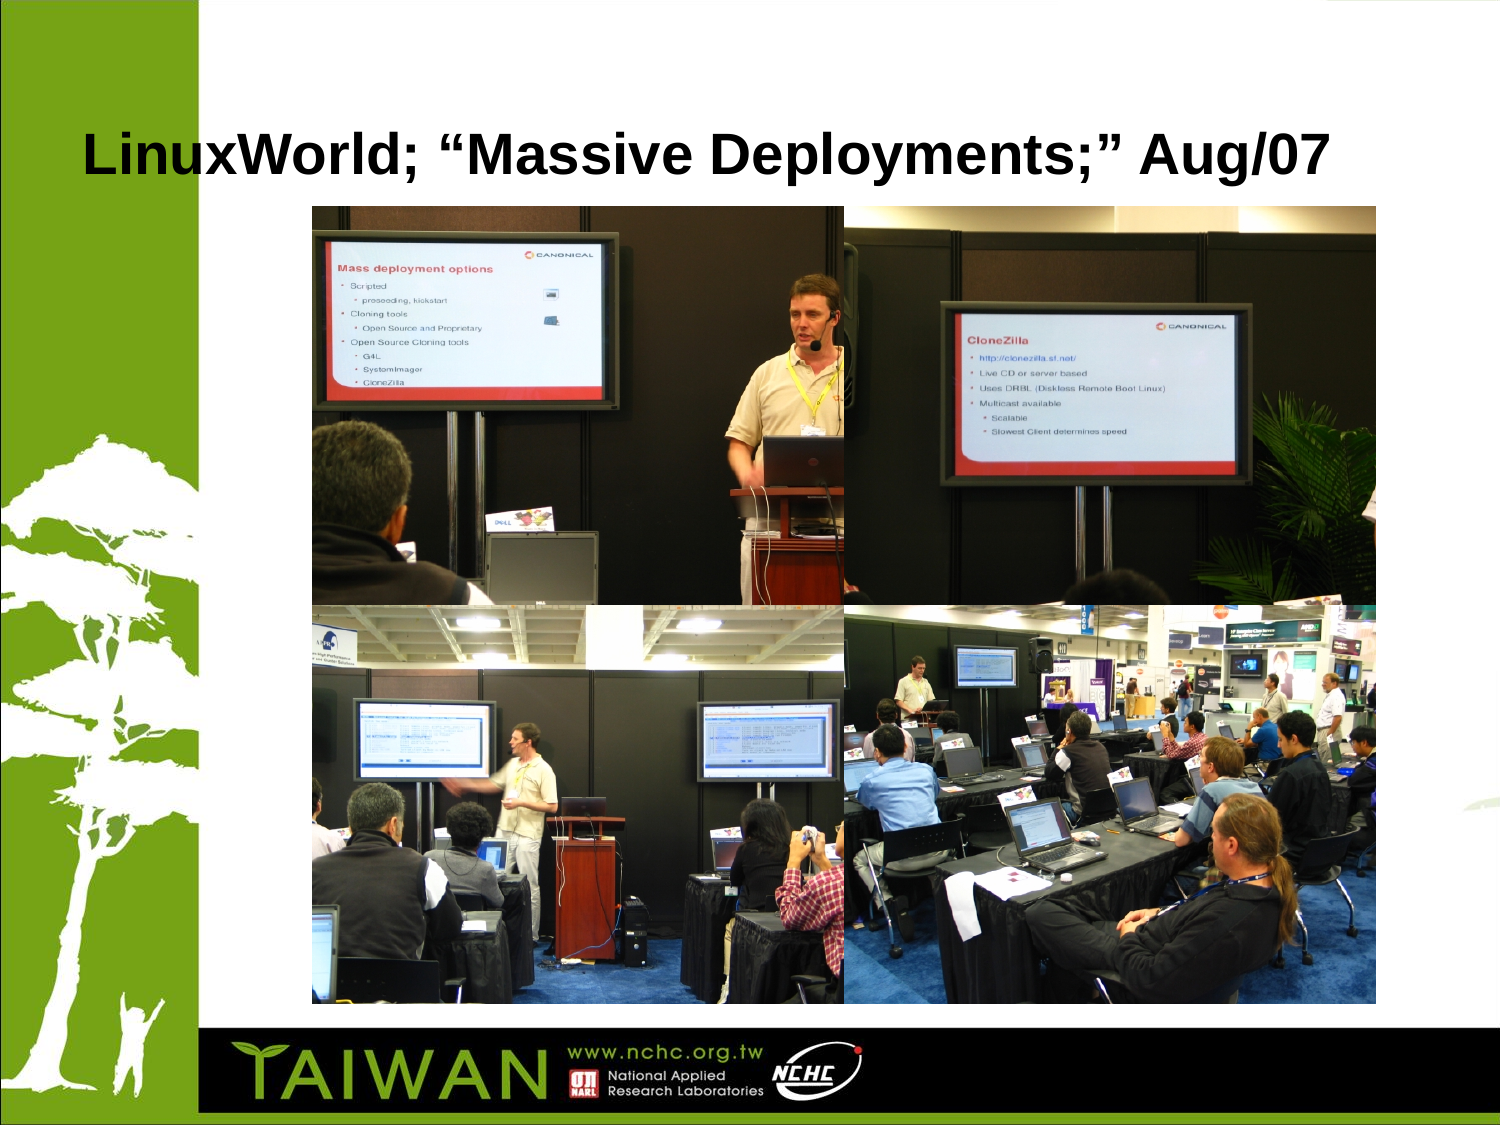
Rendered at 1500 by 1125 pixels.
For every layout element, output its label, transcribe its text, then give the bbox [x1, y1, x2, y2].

title LinuxWorld; “Massive Deployments;” Aug/07 [82, 121, 1500, 187]
picture [0, 0, 1500, 1125]
